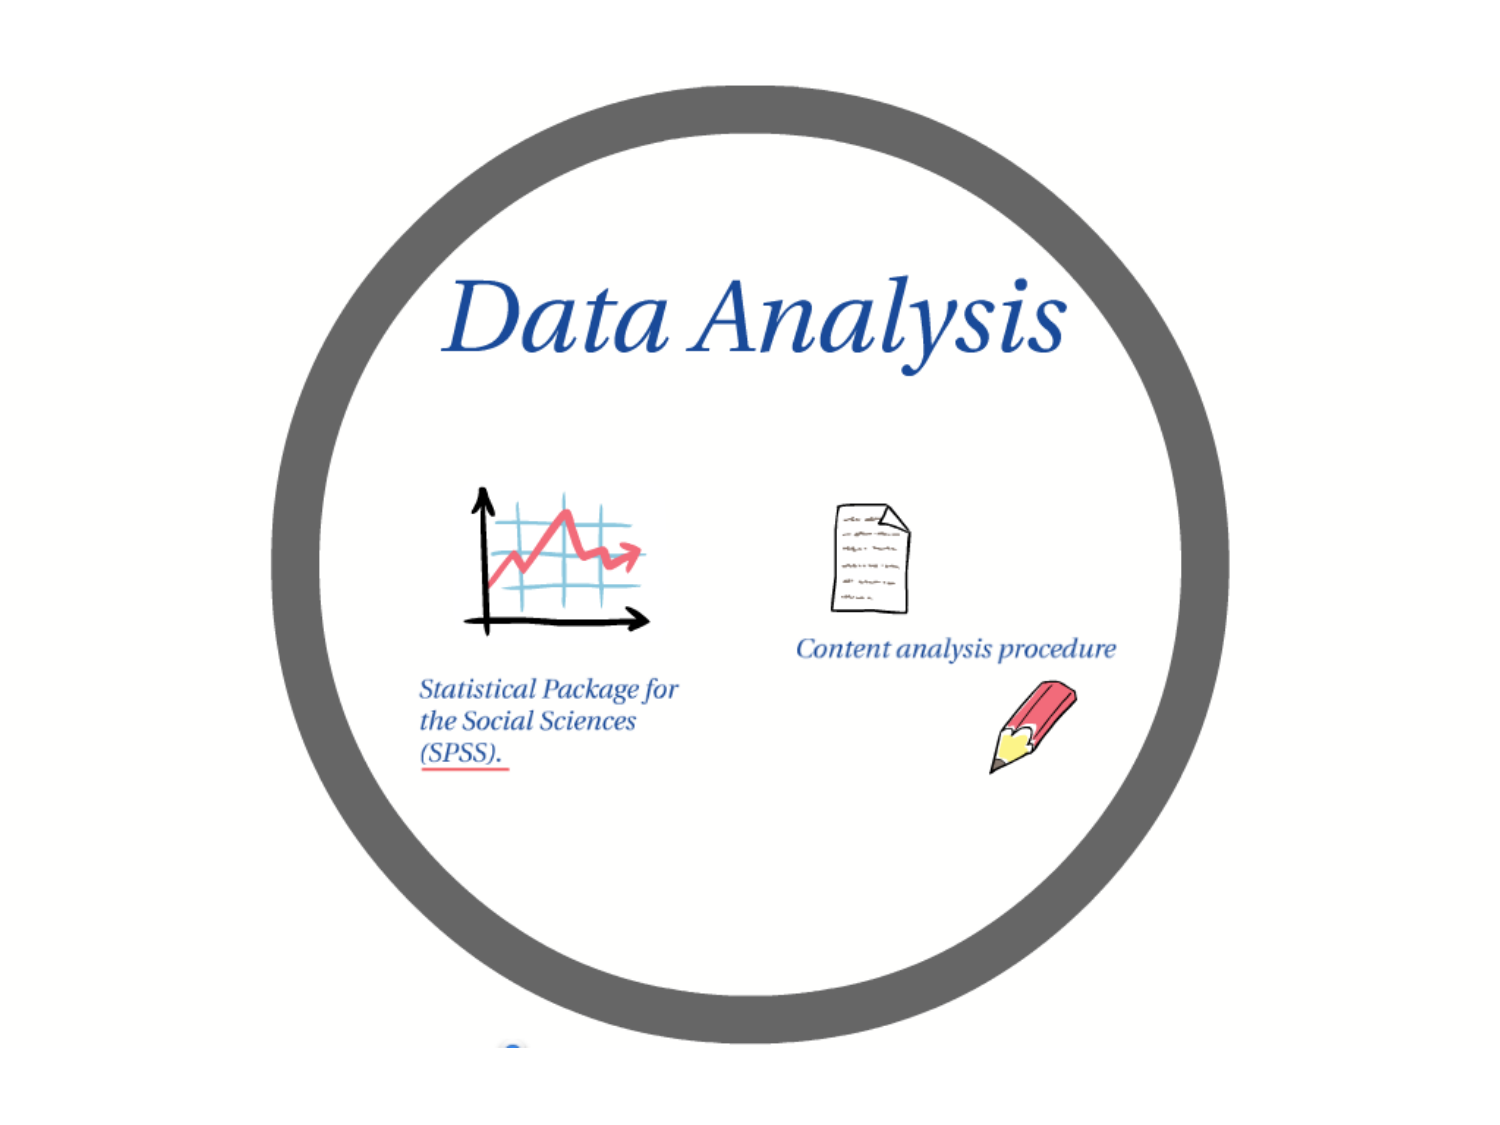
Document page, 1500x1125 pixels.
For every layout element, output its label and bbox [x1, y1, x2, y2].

picture [0, 77, 1500, 1048]
